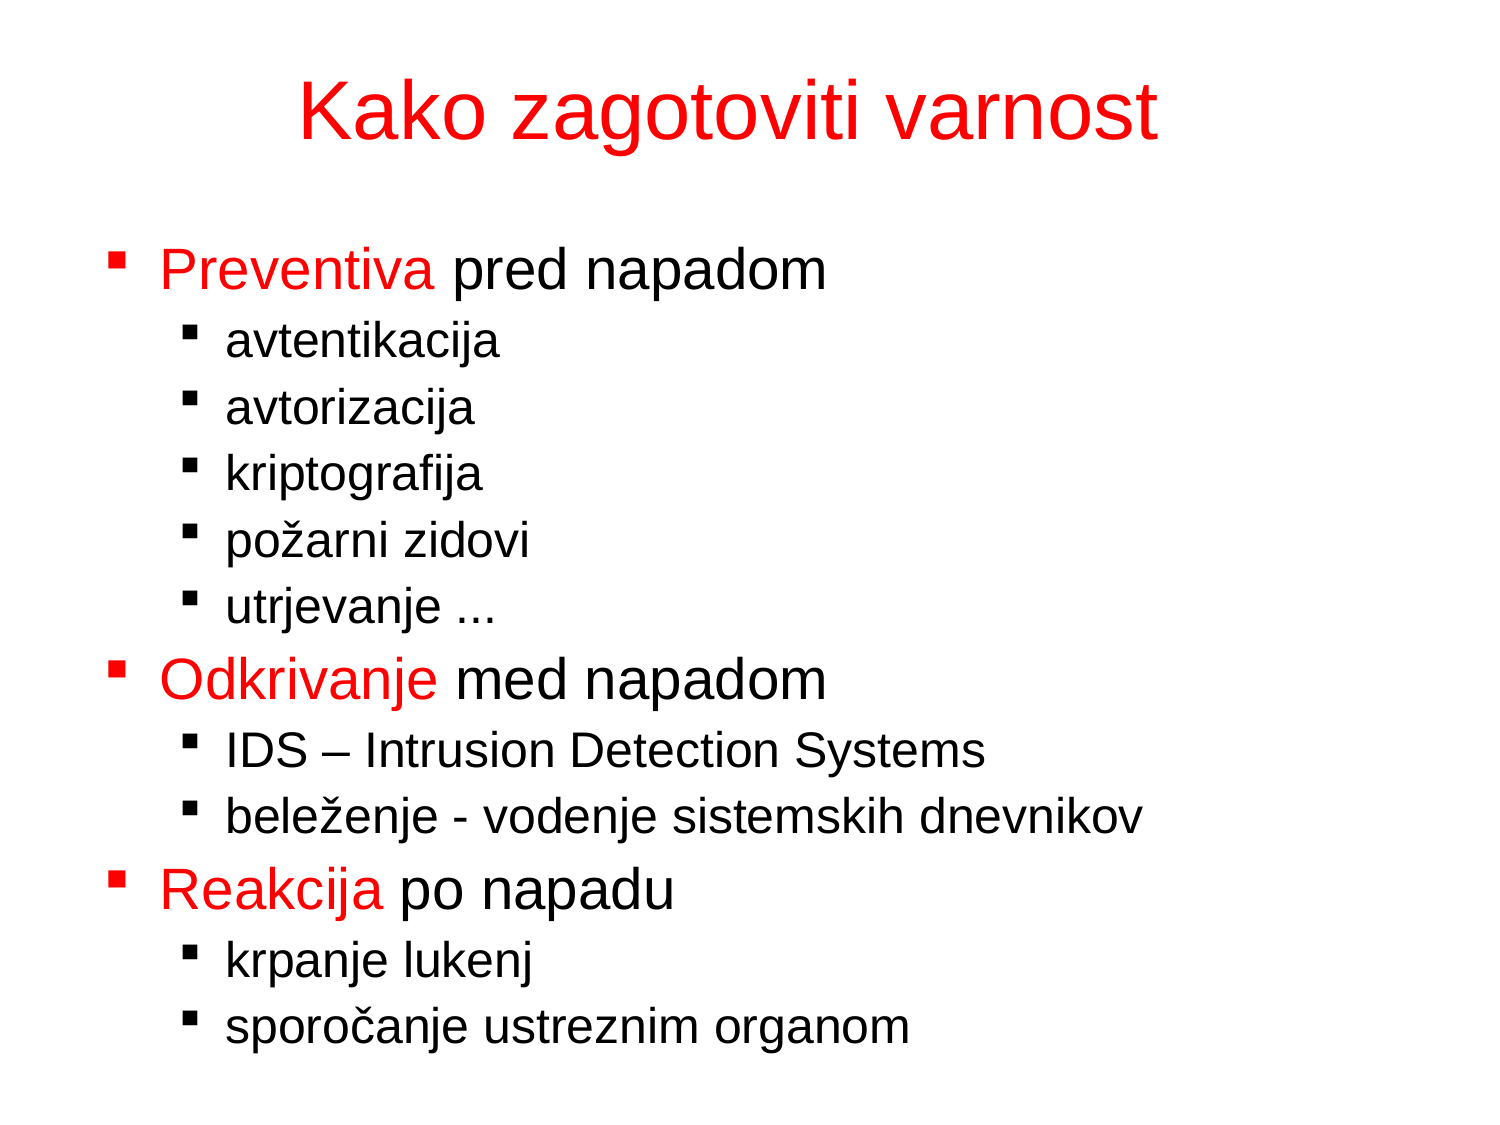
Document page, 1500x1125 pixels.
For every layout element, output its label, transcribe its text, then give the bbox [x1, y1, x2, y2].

list Preventiva pred napadom avtentikacija avtorizacija kriptografija požarni zidovi utrjevanje ... Odkrivanje med napadom IDS – Intrusion Detection Systems beleženje - vodenje sistemskih dnevnikov Reakcija po napadu krpanje lukenj sporočanje ustreznim organom [88, 231, 1439, 1063]
title Kako zagotoviti varnost [53, 42, 1404, 171]
